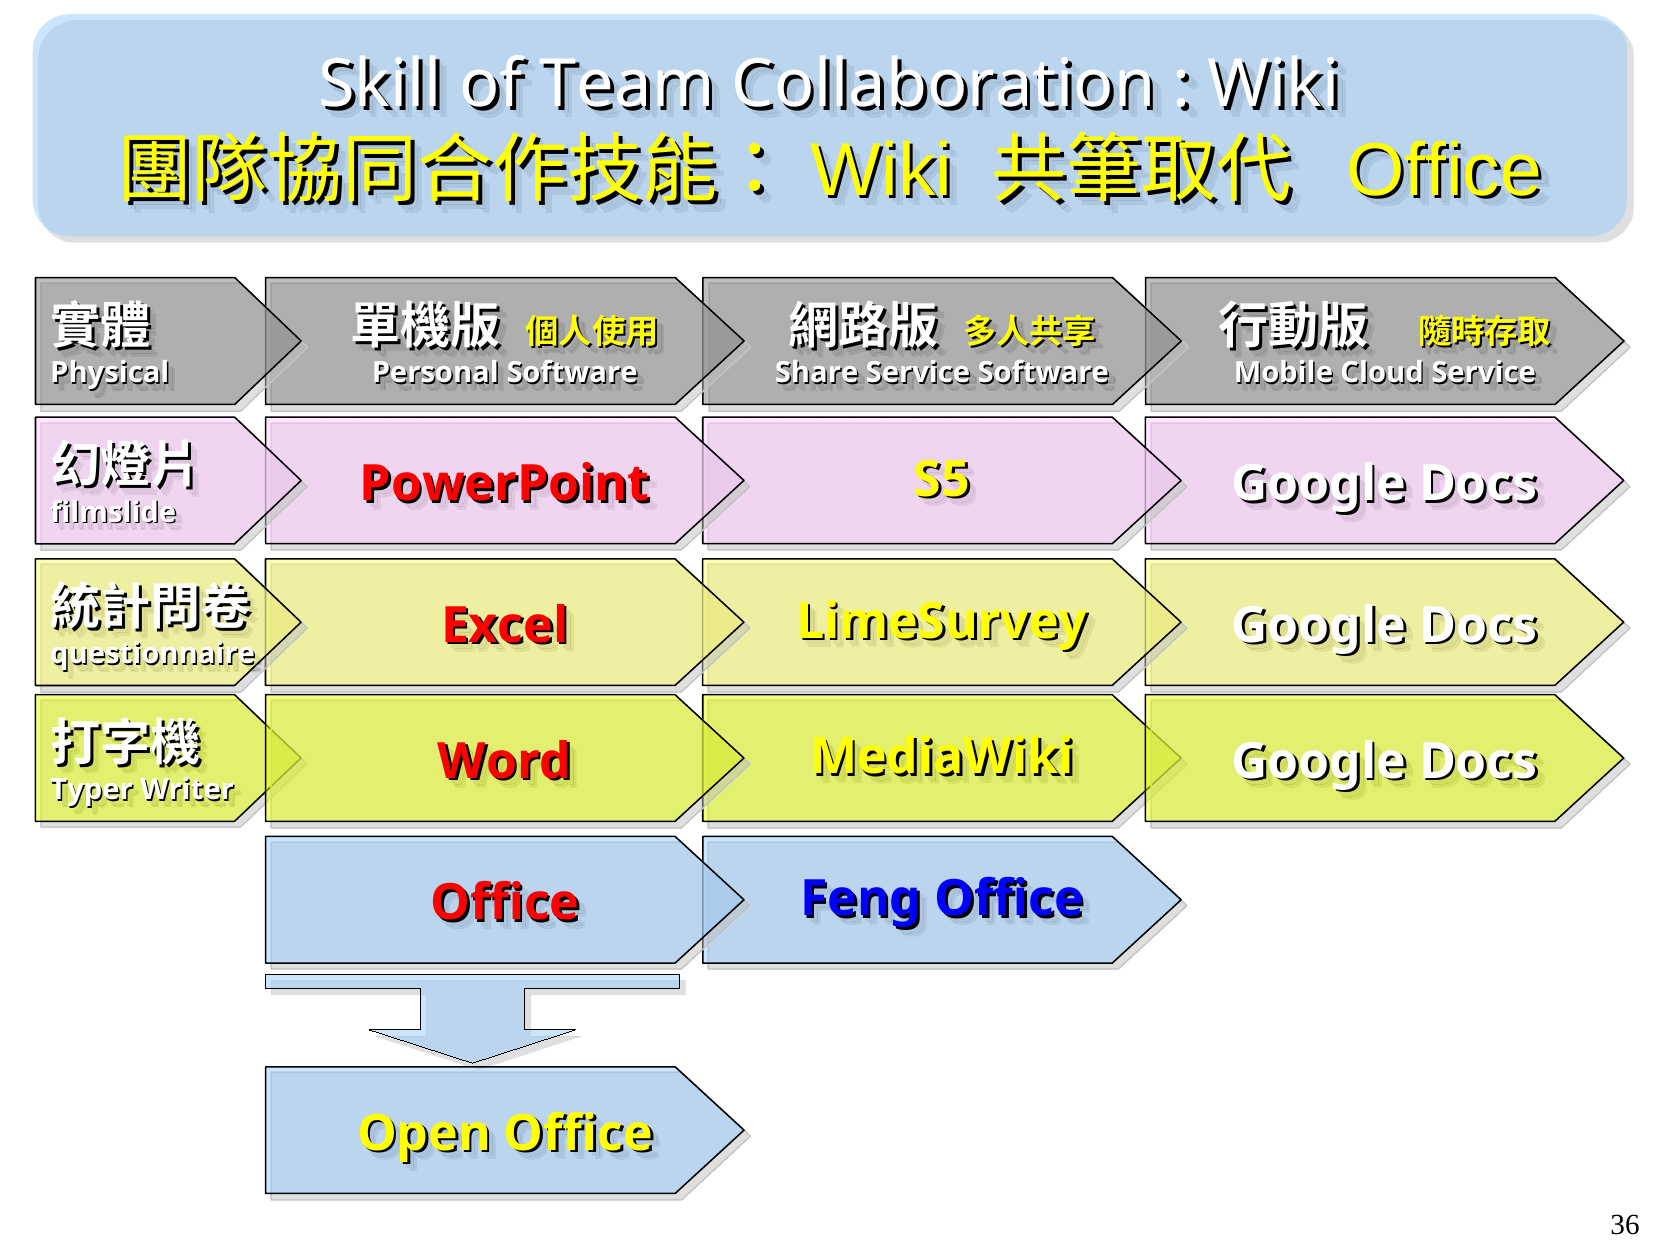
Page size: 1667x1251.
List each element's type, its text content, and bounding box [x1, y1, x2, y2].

text_box 實體 Physical [35, 277, 302, 405]
text_box 打字機 Typer Writer [35, 694, 265, 822]
text_box Word [265, 694, 744, 822]
text_box 網路版 多人共享 Share Service Software [702, 277, 1182, 405]
text_box LimeSurvey [702, 558, 1182, 686]
text_box PowerPoint [265, 417, 744, 544]
text_box Google Docs [1145, 694, 1624, 822]
text_box Skill of Team Collaboration : Wiki 團隊協同合作技能：Wiki 共筆取代 Office [32, 14, 1628, 237]
text_box 統計問卷 questionnaire [35, 558, 302, 686]
text_box Open Office [265, 1066, 745, 1194]
text_box 單機版 個人使用 Personal Software [265, 277, 745, 405]
text_box Office [265, 836, 744, 964]
text_box Excel [265, 558, 744, 686]
text_box [265, 974, 680, 1064]
text_box Google Docs [1145, 558, 1624, 686]
text_box Feng Office [702, 836, 1182, 964]
text_box 幻燈片 filmslide [35, 417, 302, 544]
text_box 行動版 隨時存取 Mobile Cloud Service [1145, 277, 1625, 405]
text_box MediaWiki [702, 694, 1145, 822]
text_box Google Docs [1145, 417, 1624, 544]
text_box S5 [702, 417, 1182, 544]
